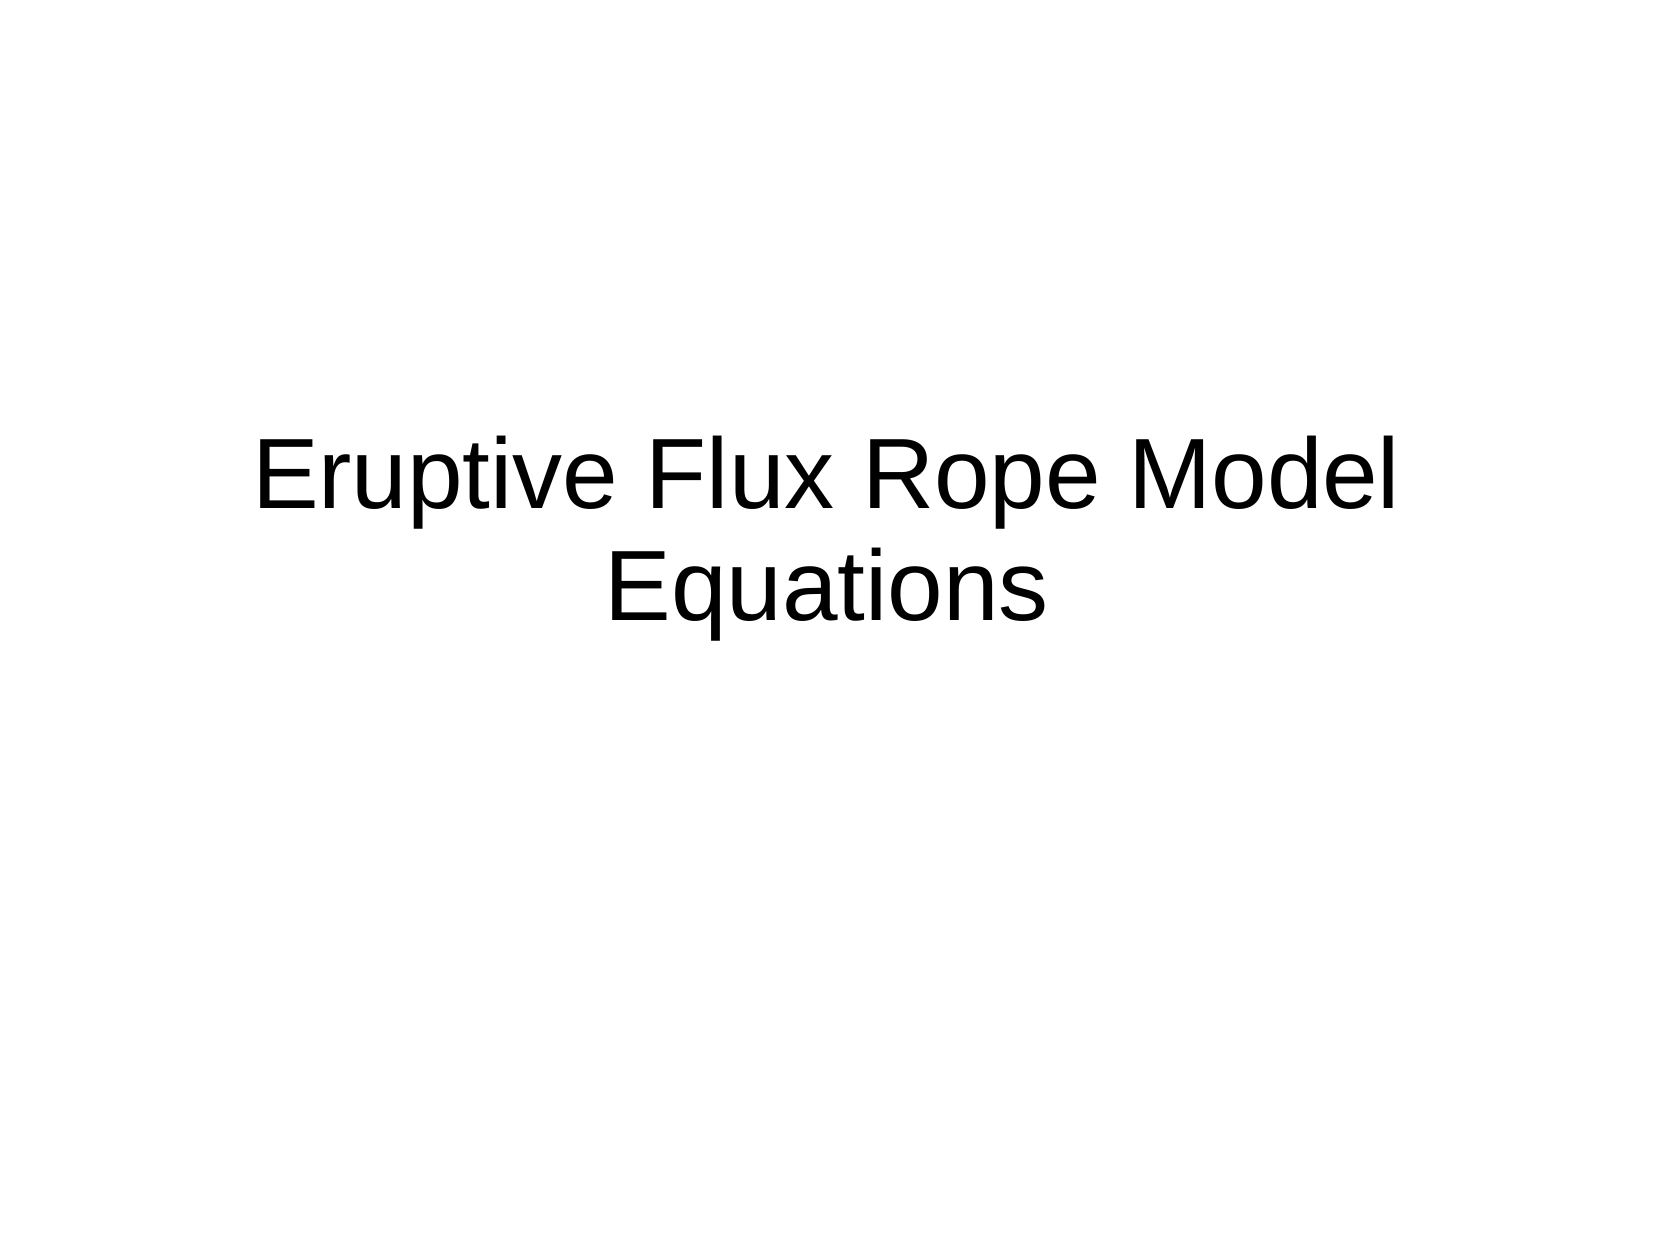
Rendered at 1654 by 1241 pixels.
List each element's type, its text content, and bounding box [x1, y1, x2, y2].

subtitle Eruptive Flux Rope Model Equations [82, 49, 1571, 1010]
